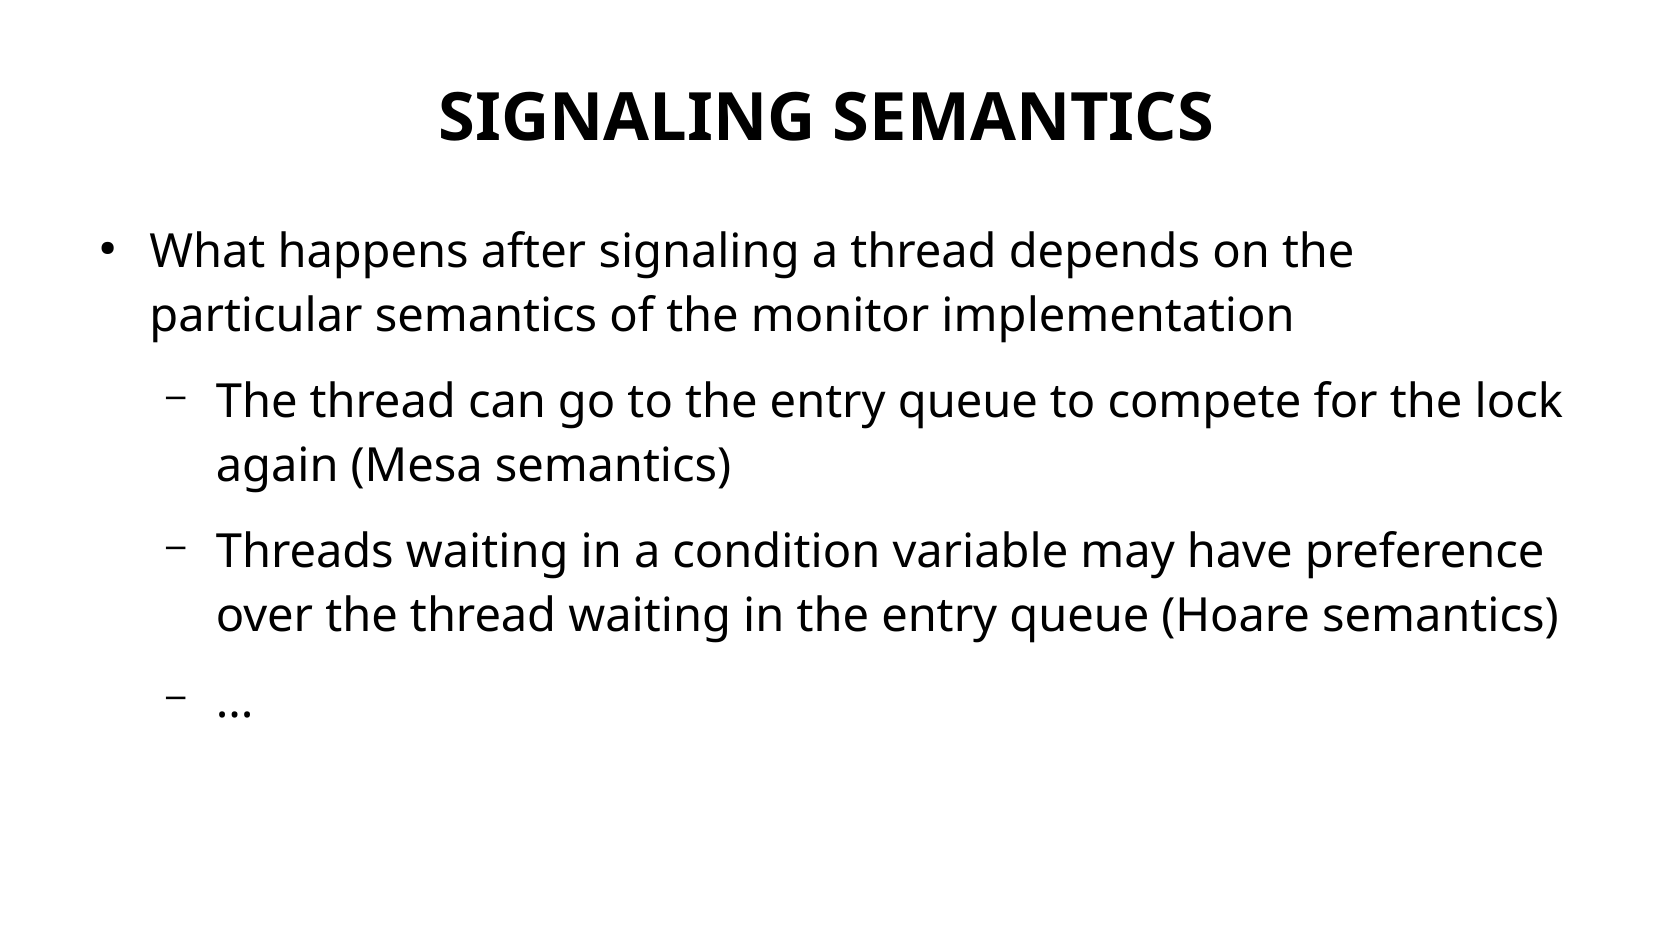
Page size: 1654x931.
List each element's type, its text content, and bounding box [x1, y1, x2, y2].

title SIGNALING SEMANTICS [82, 36, 1571, 193]
list What happens after signaling a thread depends on the particular semantics of the monitor implementation The thread can go to the entry queue to compete for the lock again (Mesa semantics) Threads waiting in a condition variable may have preference over the thread waiting in the entry queue (Hoare semantics) ... [82, 217, 1571, 757]
